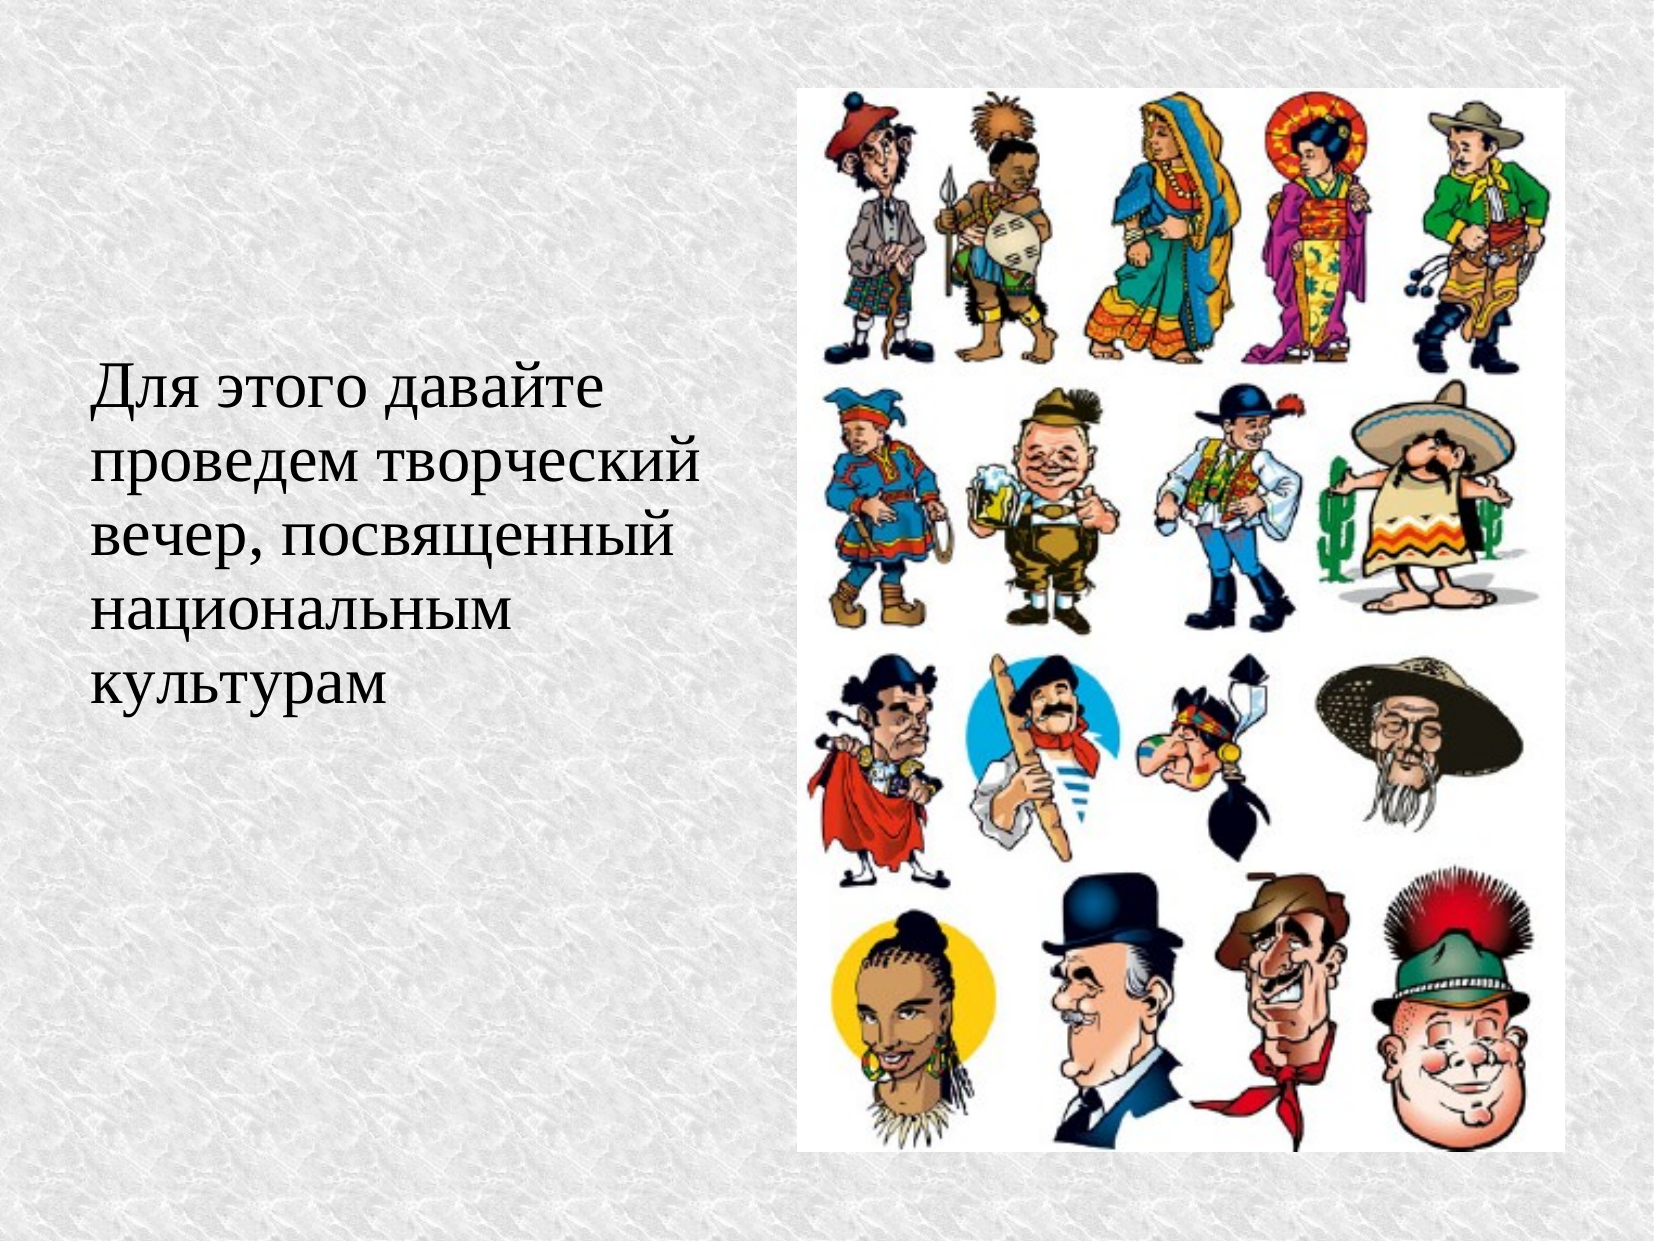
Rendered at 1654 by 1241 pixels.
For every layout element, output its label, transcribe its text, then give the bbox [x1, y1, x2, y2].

picture [0, 0, 1654, 1241]
list Для этого давайте проведем творческий вечер, посвященный национальным культурам [19, 347, 709, 1152]
